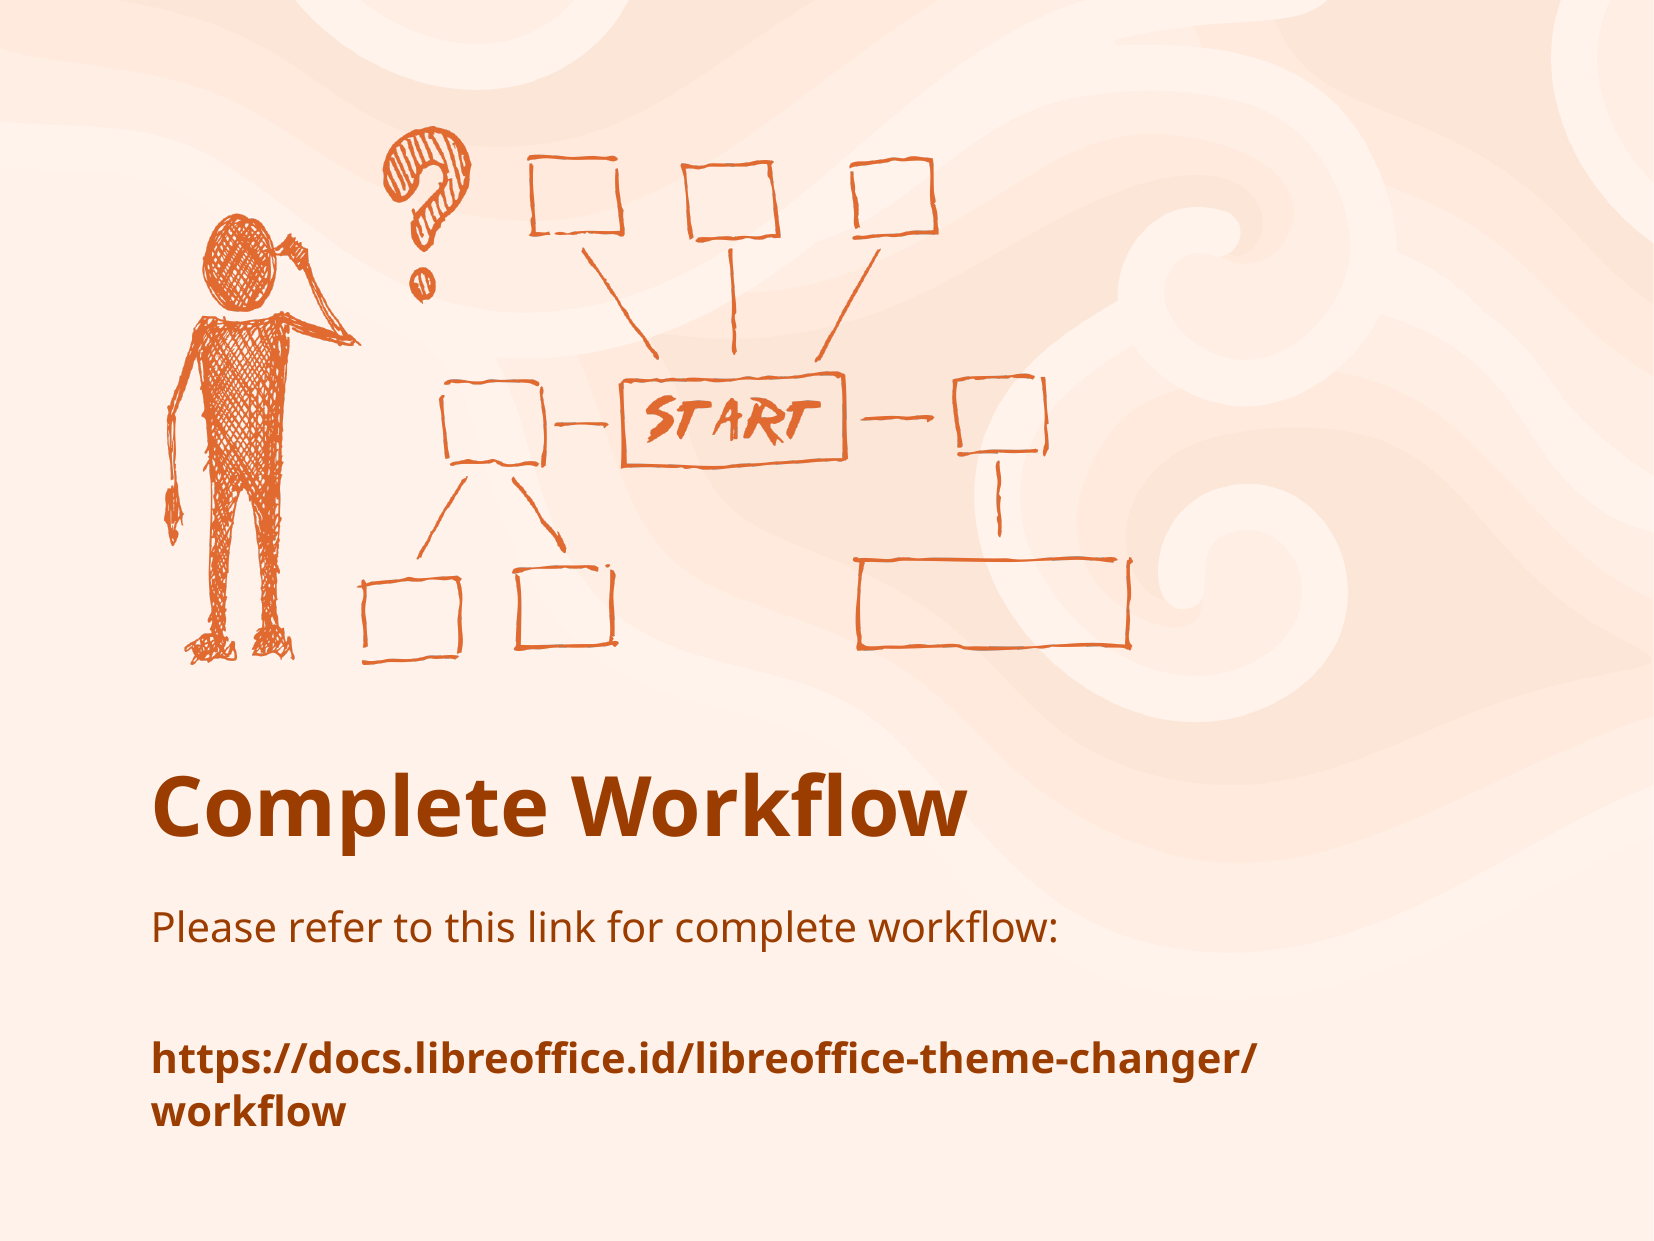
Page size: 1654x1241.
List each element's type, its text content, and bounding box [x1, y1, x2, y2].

text_box Complete Workflow [135, 740, 1471, 859]
text_box Please refer to this link for complete workflow: https://docs.libreoffice.id/libreoffice-theme-changer/workflow [135, 882, 1294, 1241]
picture [0, 0, 1654, 1241]
